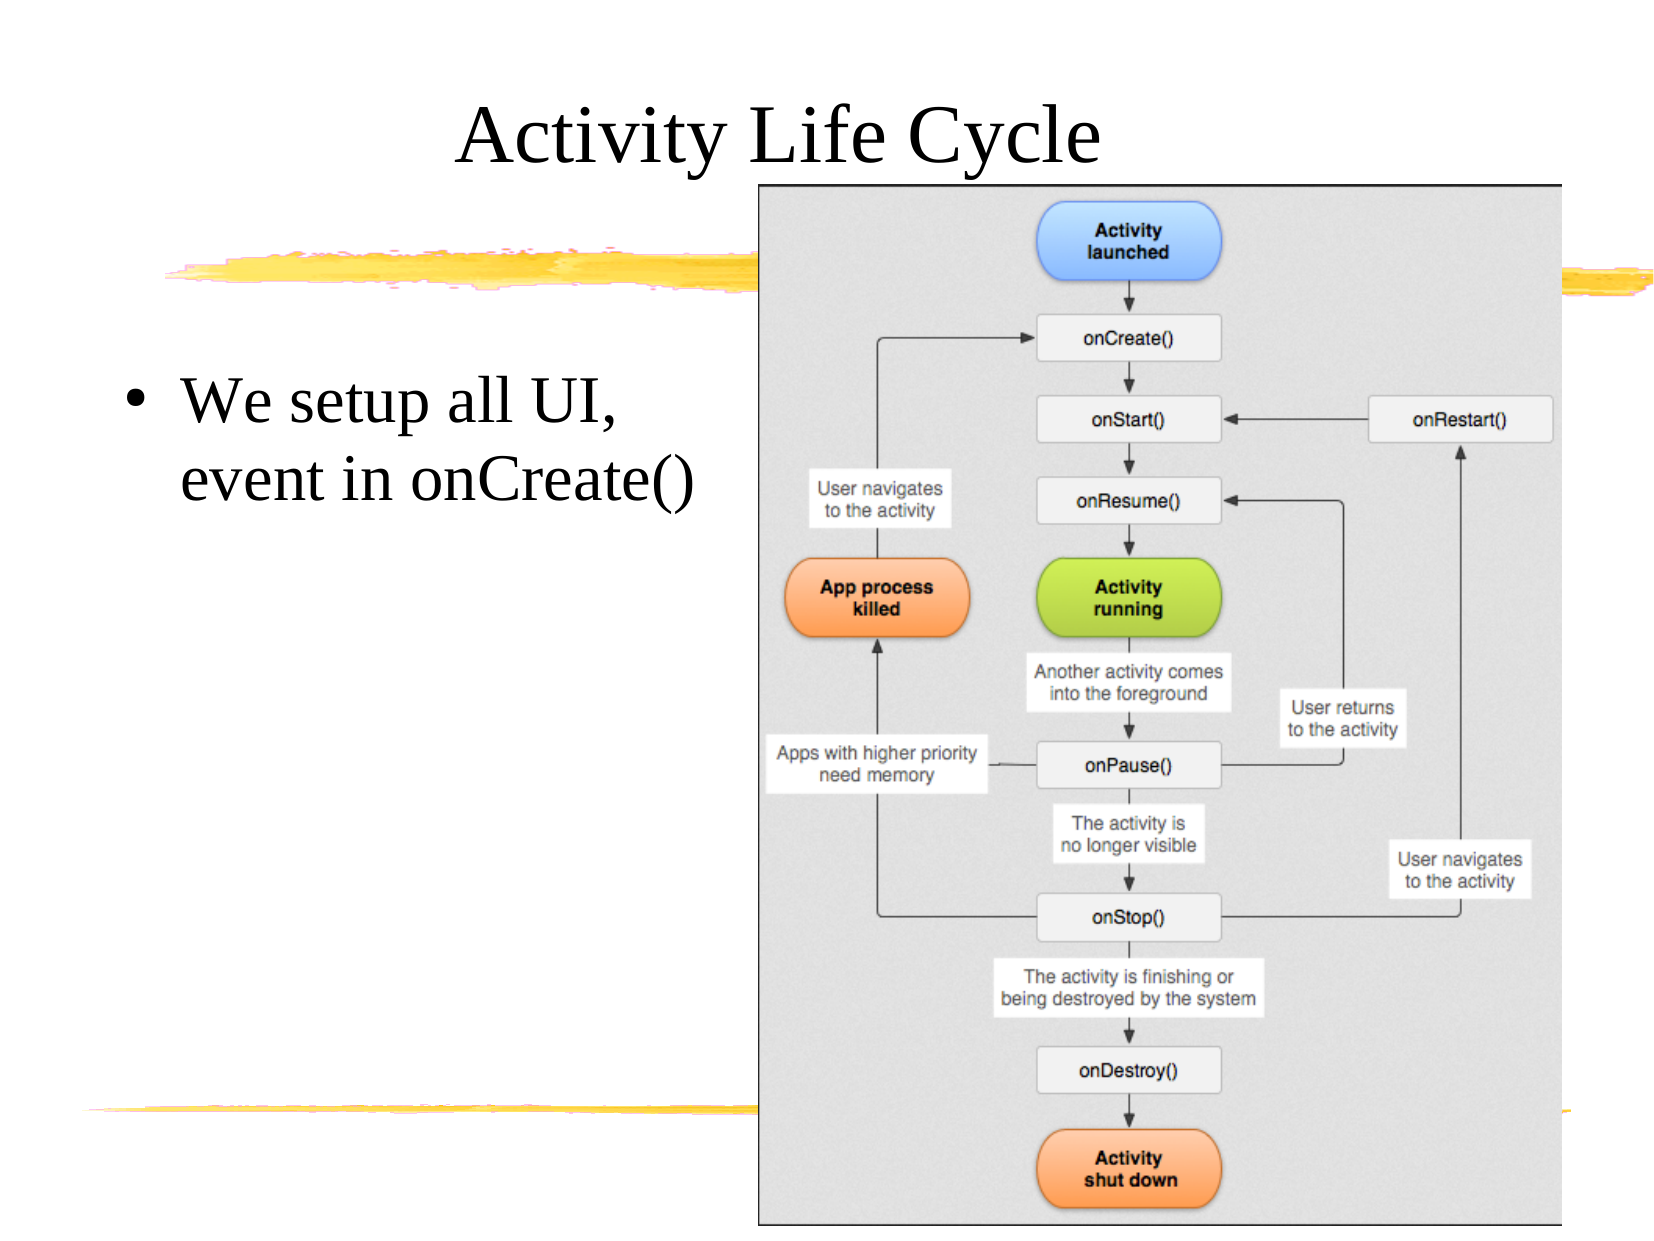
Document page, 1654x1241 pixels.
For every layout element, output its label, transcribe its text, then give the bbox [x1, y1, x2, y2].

title Activity Life Cycle [76, 28, 1482, 235]
list We setup all UI, event in onCreate() [124, 358, 738, 1004]
picture [82, 184, 1654, 1226]
